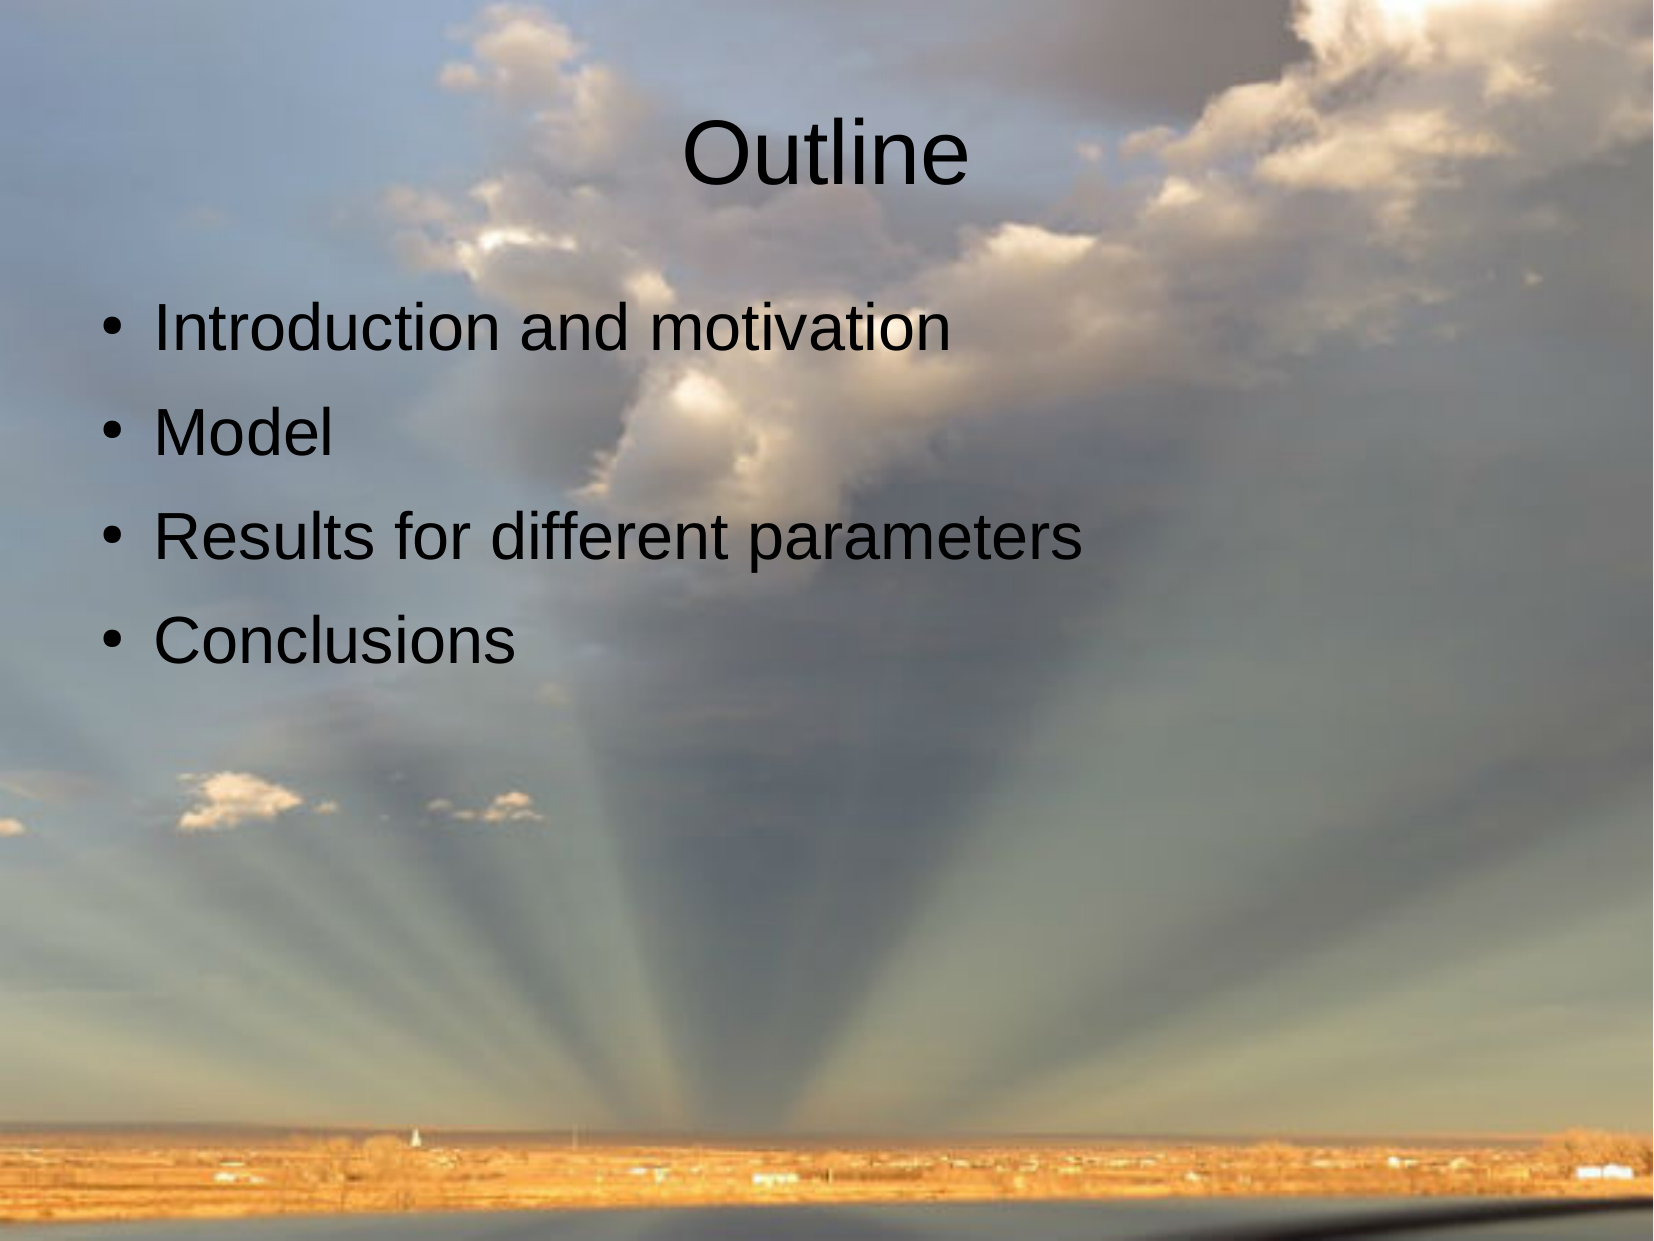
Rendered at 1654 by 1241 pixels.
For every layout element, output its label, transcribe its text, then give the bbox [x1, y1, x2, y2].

list Introduction and motivation Model Results for different parameters Conclusions [82, 290, 1571, 1010]
picture [0, 0, 1654, 1241]
title Outline [82, 49, 1571, 257]
